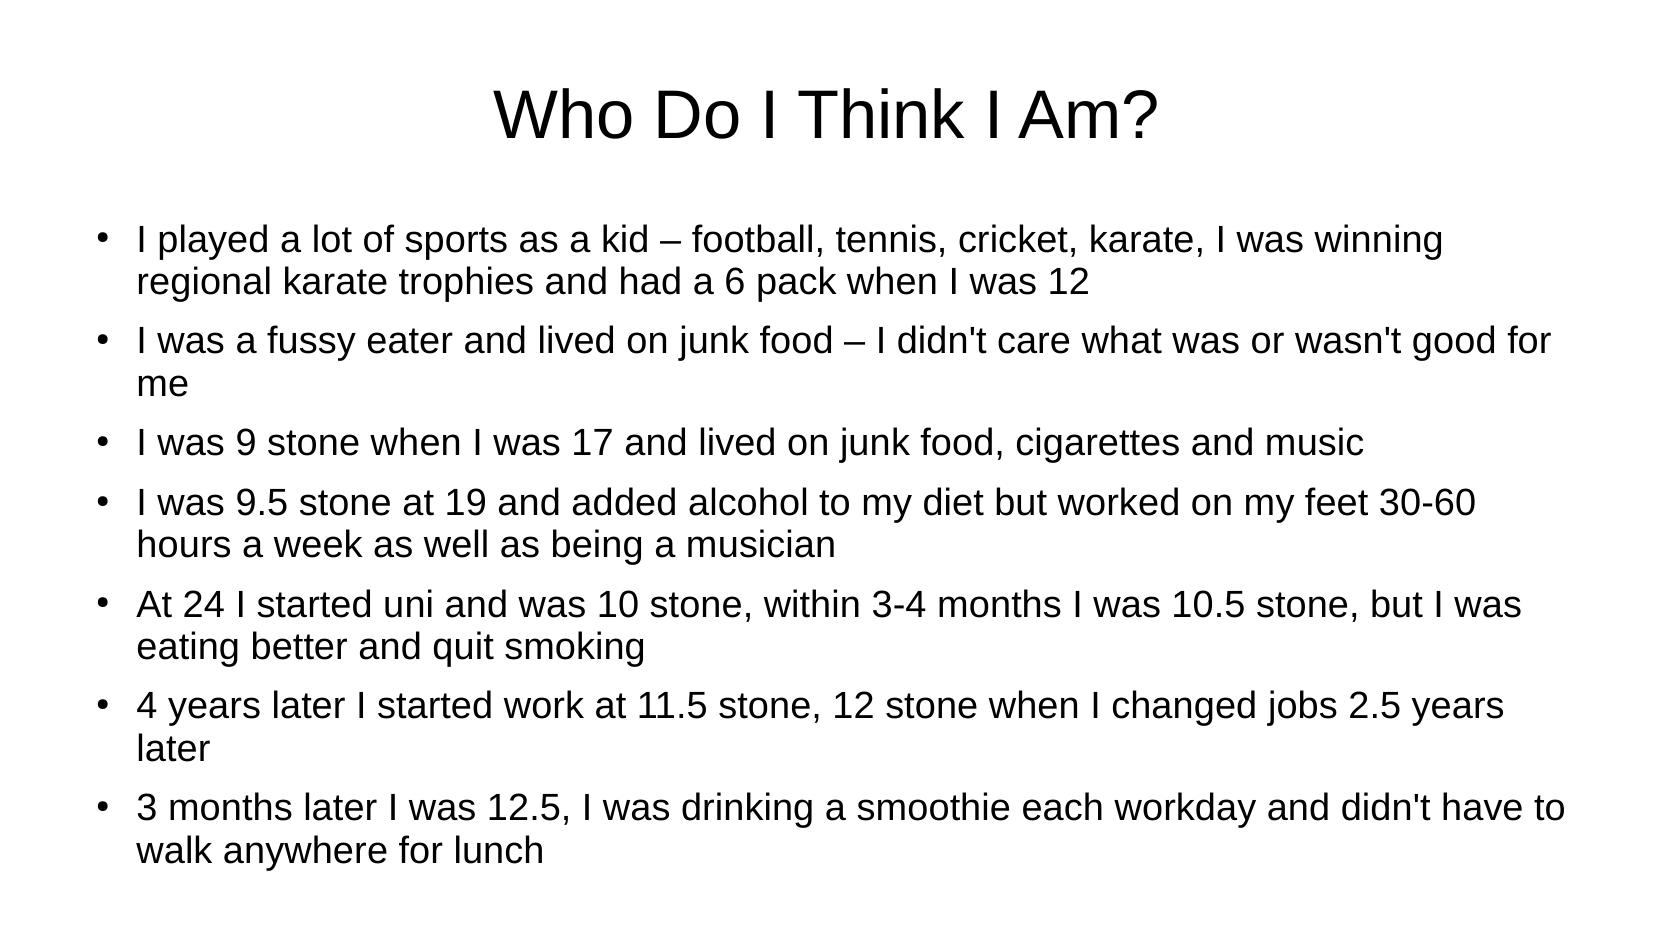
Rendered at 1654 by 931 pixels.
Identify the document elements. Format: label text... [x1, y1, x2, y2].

list I played a lot of sports as a kid – football, tennis, cricket, karate, I was winning regional karate trophies and had a 6 pack when I was 12 I was a fussy eater and lived on junk food – I didn't care what was or wasn't good for me I was 9 stone when I was 17 and lived on junk food, cigarettes and music I was 9.5 stone at 19 and added alcohol to my diet but worked on my feet 30-60 hours a week as well as being a musician At 24 I started uni and was 10 stone, within 3-4 months I was 10.5 stone, but I was eating better and quit smoking 4 years later I started work at 11.5 stone, 12 stone when I changed jobs 2.5 years later 3 months later I was 12.5, I was drinking a smoothie each workday and didn't have to walk anywhere for lunch [82, 217, 1571, 875]
title Who Do I Think I Am? [82, 37, 1571, 193]
